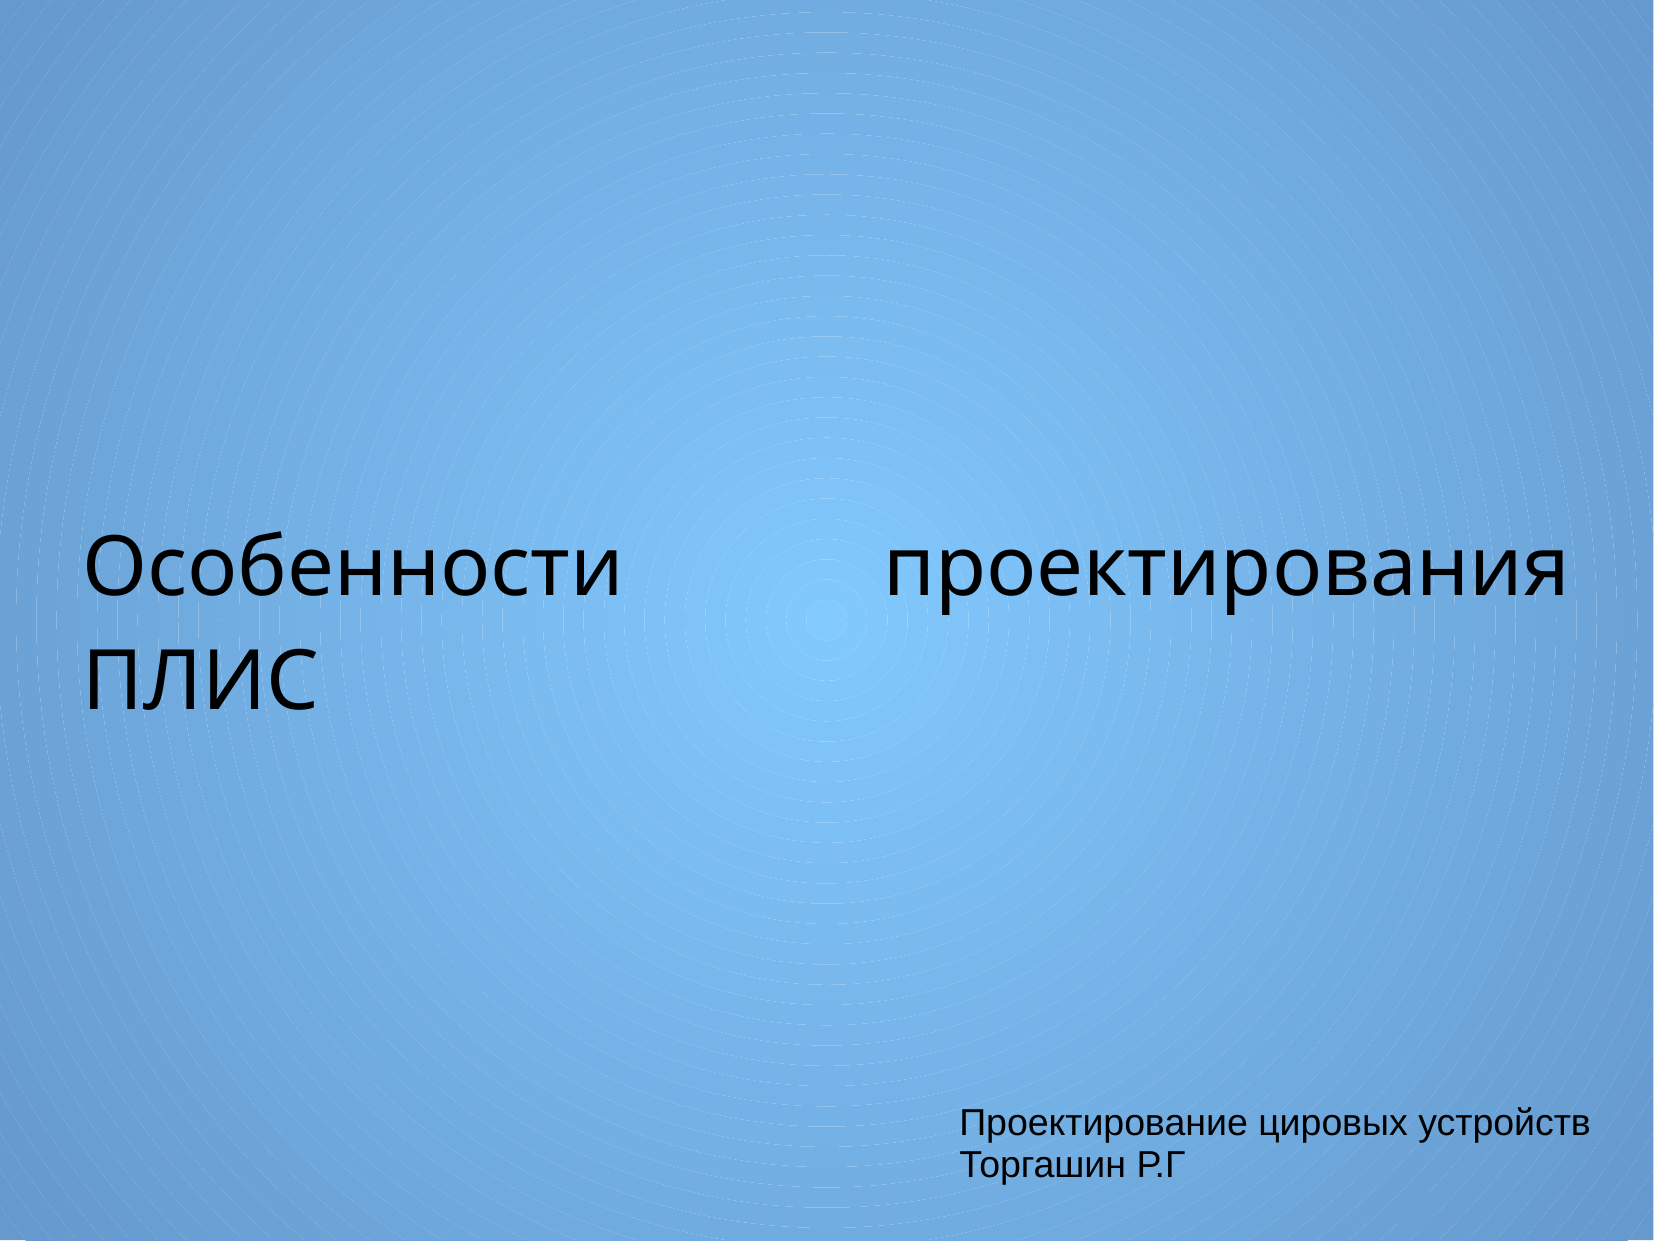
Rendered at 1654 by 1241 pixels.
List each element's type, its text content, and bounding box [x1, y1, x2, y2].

text_box Проектирование цировых устройств Торгашин Р.Г [944, 1094, 1607, 1193]
subtitle Особенности проектирования ПЛИС [82, 523, 1571, 718]
